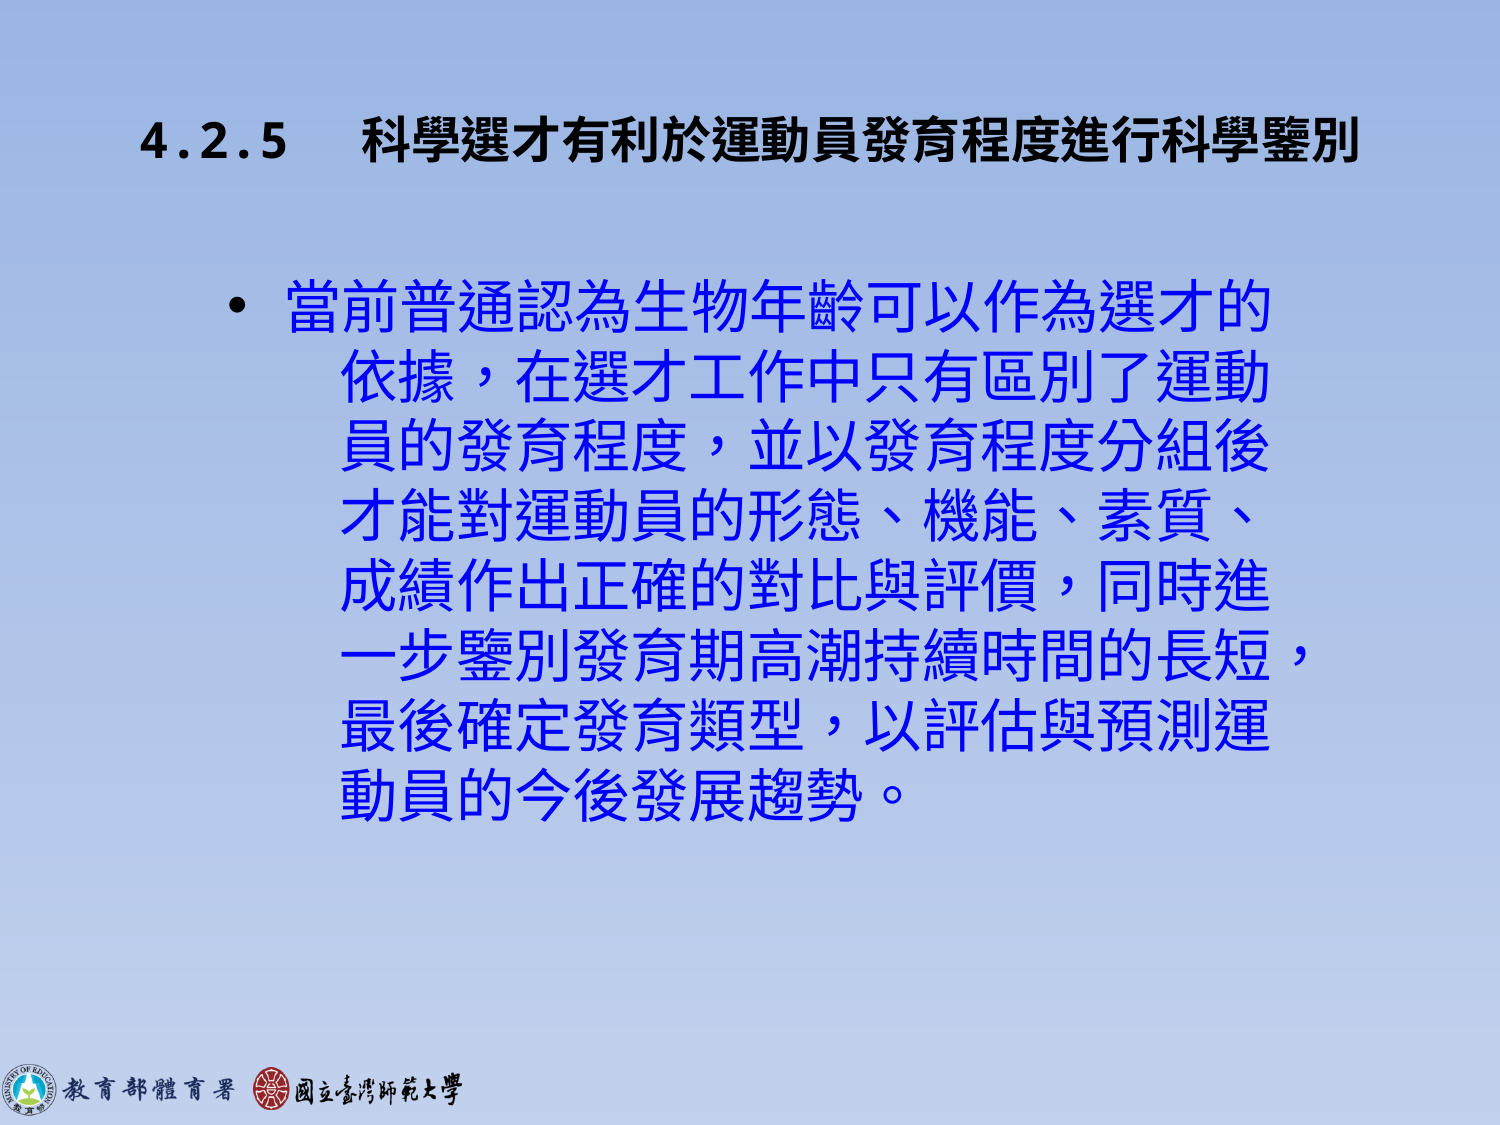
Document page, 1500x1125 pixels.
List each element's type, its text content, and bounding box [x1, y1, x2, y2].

title 4.2.5 科學選才有利於運動員發育程度進行科學鑒別 [75, 45, 1426, 233]
list 當前普通認為生物年齡可以作為選才的依據，在選才工作中只有區別了運動員的發育程度，並以發育程度分組後才能對運動員的形態、機能、素質、成績作出正確的對比與評價，同時進一步鑒別發育期高潮持續時間的長短，最後確定發育類型，以評估與預測運動員的今後發展趨勢。 [212, 262, 1291, 1005]
